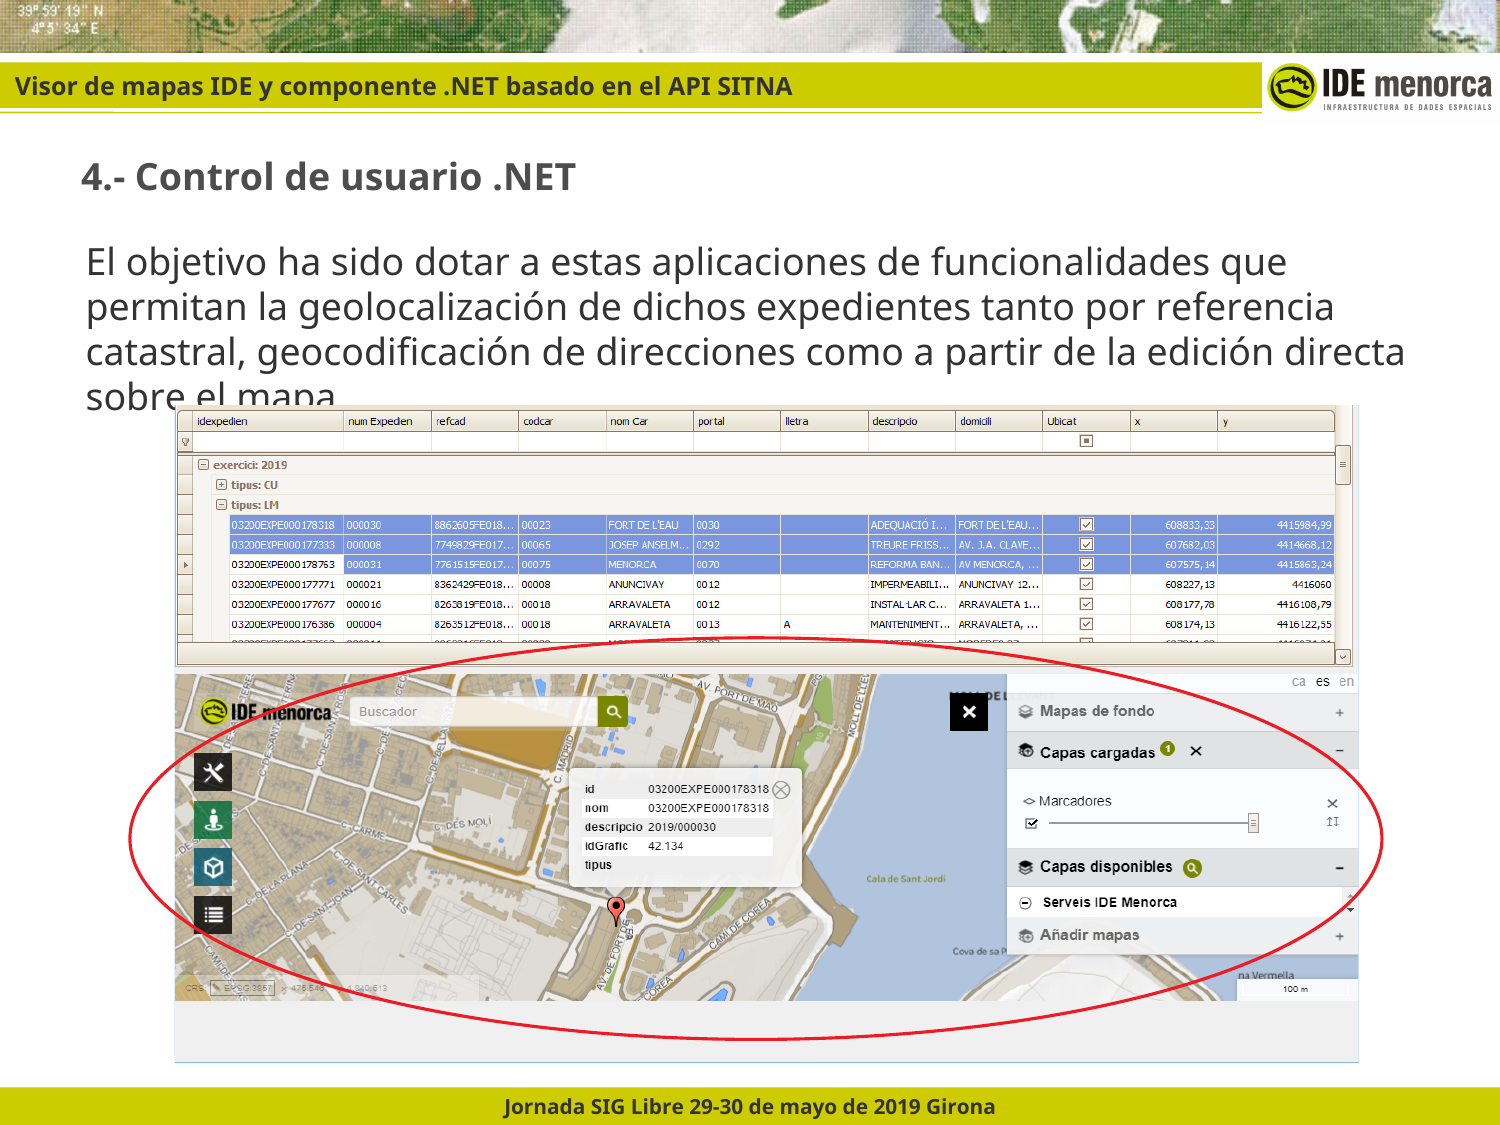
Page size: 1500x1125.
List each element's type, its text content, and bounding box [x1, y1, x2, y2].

picture [174, 640, 1359, 1037]
picture [174, 896, 1359, 1063]
text_box 4.- Control de usuario .NET [66, 145, 1420, 206]
text_box Jornada SIG Libre 29-30 de mayo de 2019 Girona [0, 1087, 1500, 1125]
picture [174, 405, 1359, 781]
text_box Visor de mapas IDE y componente .NET basado en el API SITNA [0, 62, 1262, 108]
picture [0, 0, 1500, 126]
text_box El objetivo ha sido dotar a estas aplicaciones de funcionalidades que permitan la geolocalización de dichos expedientes tanto por referencia catastral, geocodificación de direcciones como a partir de la edición directa sobre el mapa. [70, 230, 1442, 426]
